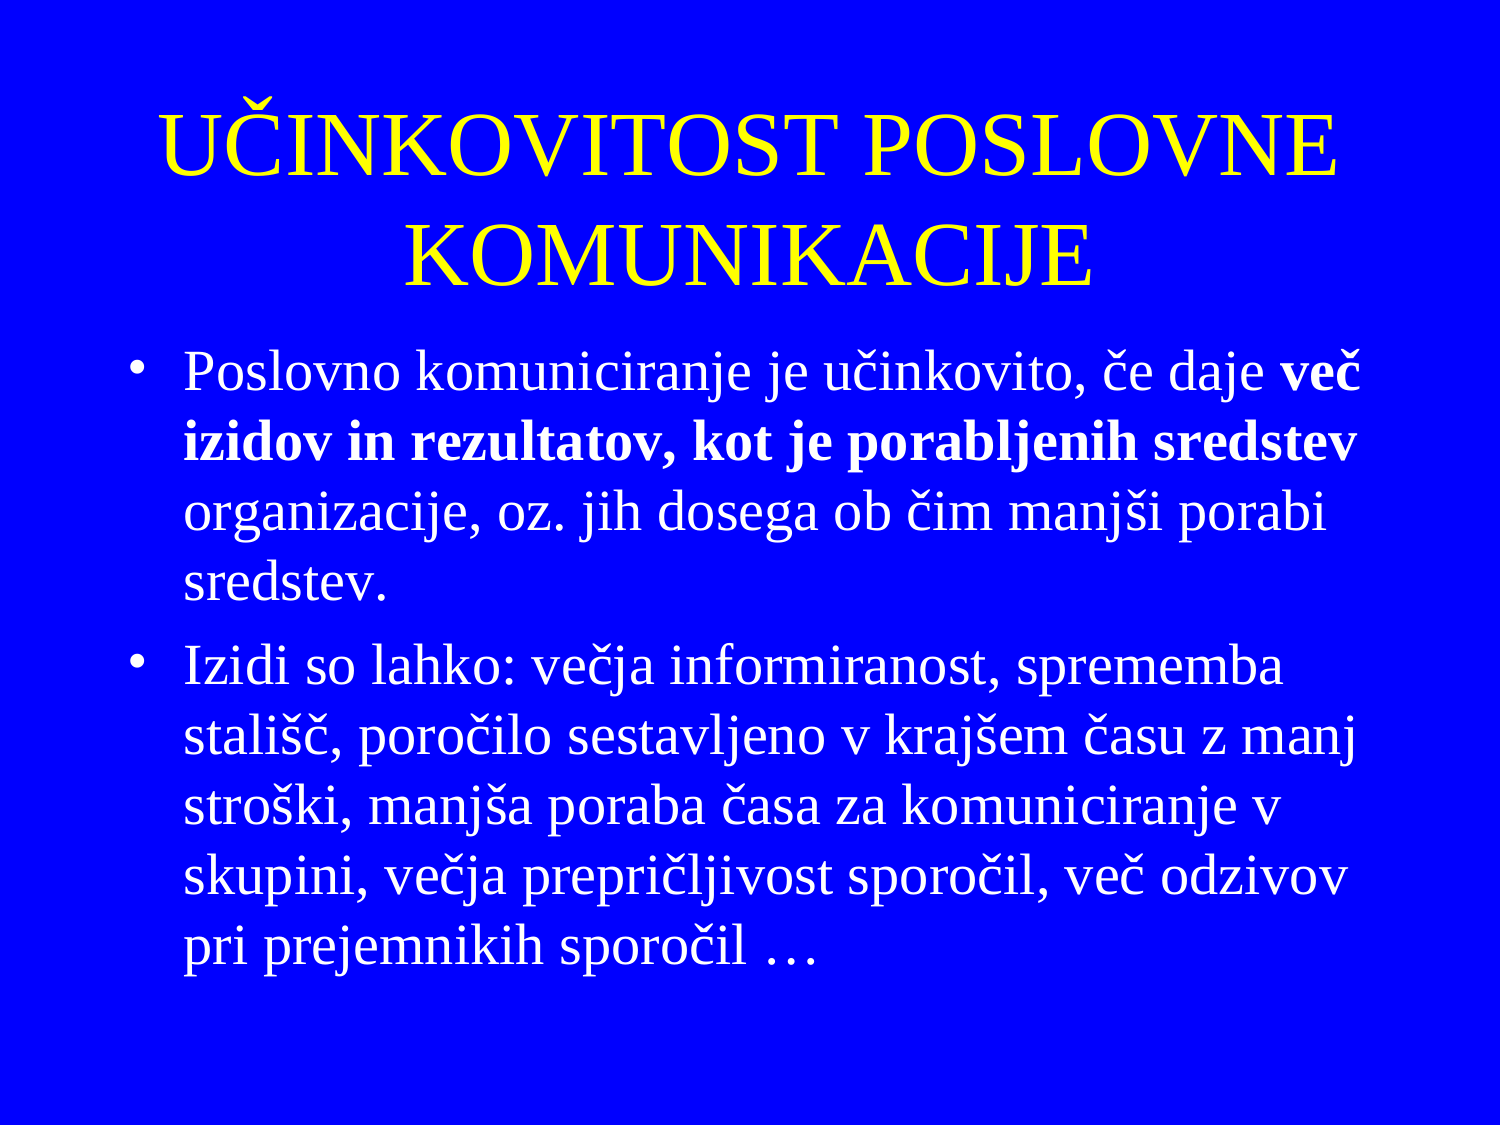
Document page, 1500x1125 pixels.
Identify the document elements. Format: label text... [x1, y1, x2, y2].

list Poslovno komuniciranje je učinkovito, če daje več izidov in rezultatov, kot je porabljenih sredstev organizacije, oz. jih dosega ob čim manjši porabi sredstev. Izidi so lahko: večja informiranost, sprememba stališč, poročilo sestavljeno v krajšem času z manj stroški, manjša poraba časa za komuniciranje v skupini, večja prepričljivost sporočil, več odzivov pri prejemnikih sporočil … [112, 324, 1388, 1001]
title UČINKOVITOST POSLOVNE KOMUNIKACIJE [112, 76, 1388, 312]
